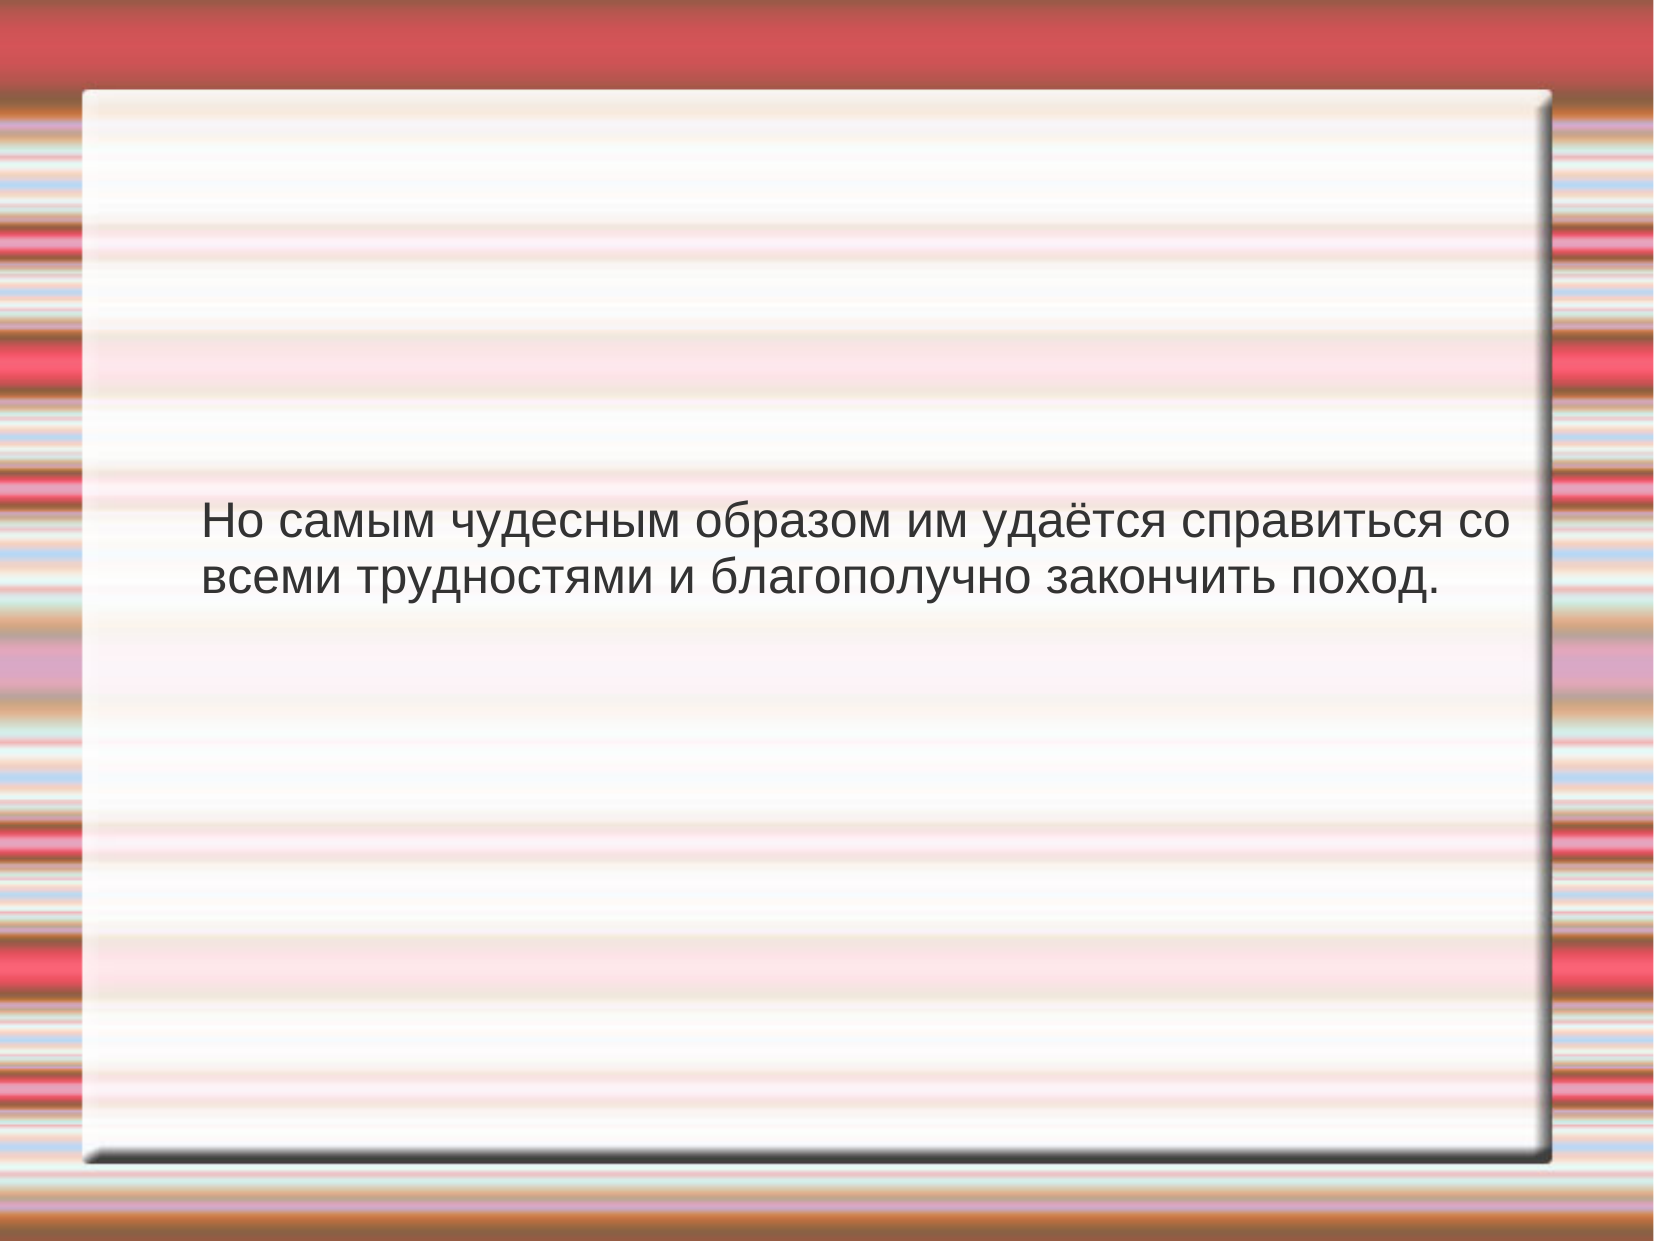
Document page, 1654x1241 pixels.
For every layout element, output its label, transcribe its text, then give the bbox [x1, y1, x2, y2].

picture [0, 0, 1654, 1241]
list Но самым чудесным образом им удаётся справиться со всеми трудностями и благополучно закончить поход. [118, 492, 1524, 615]
